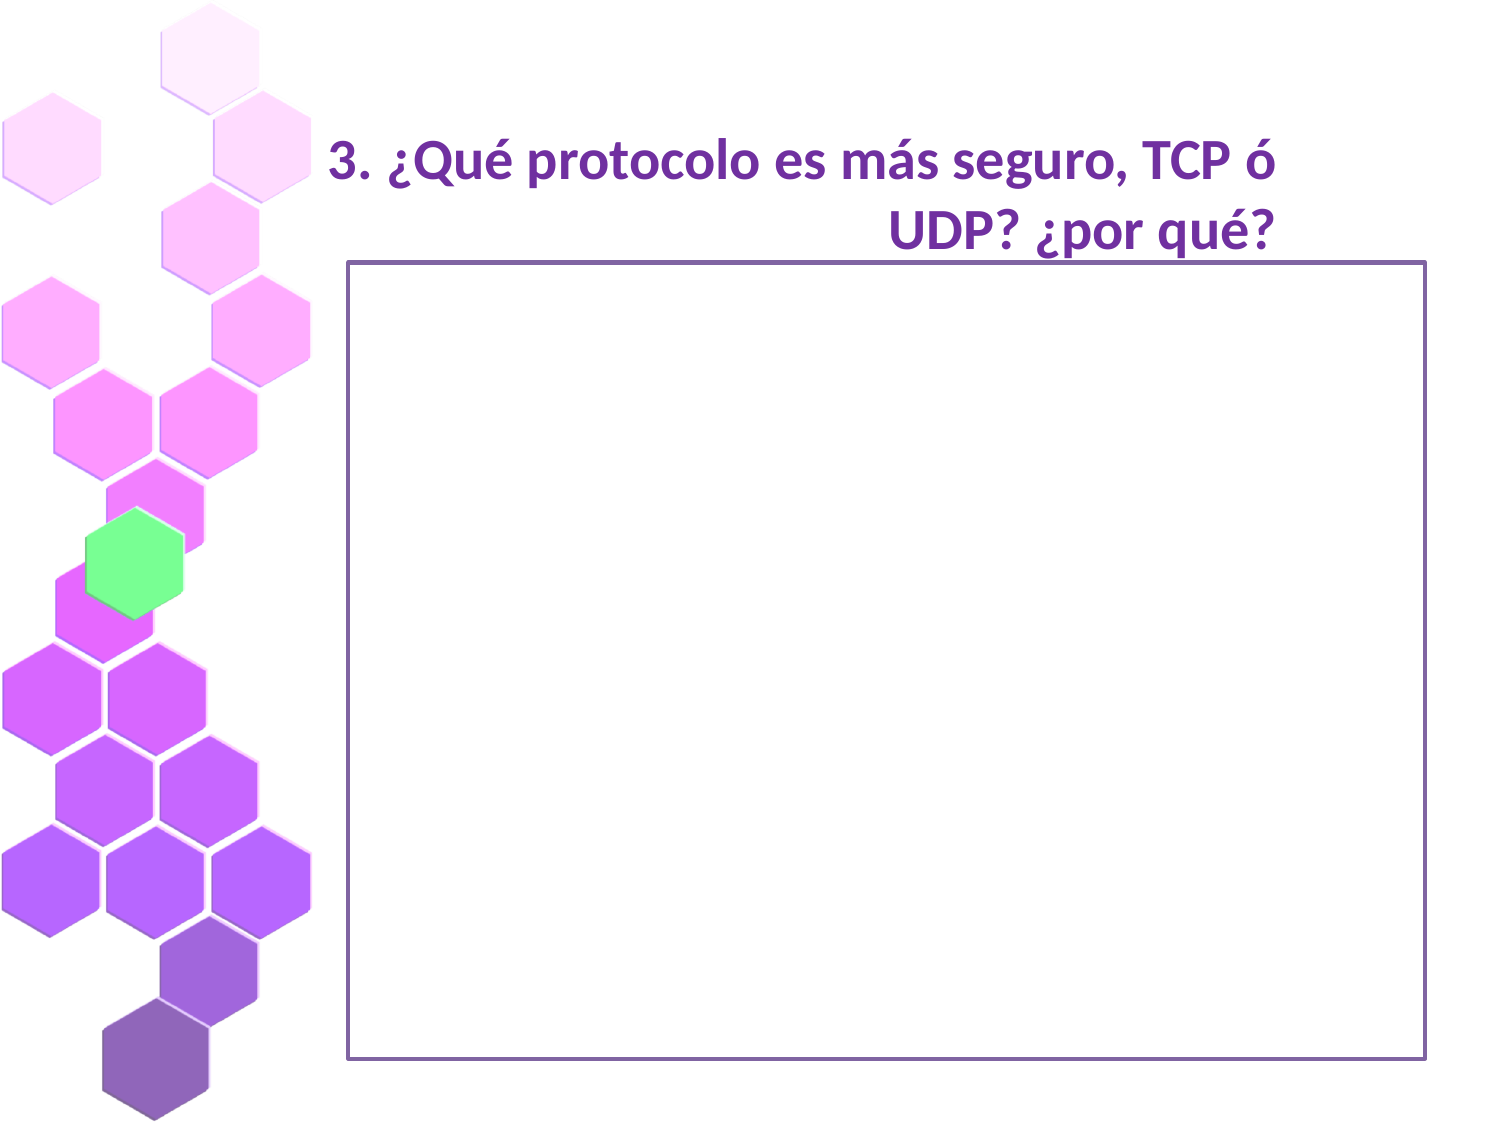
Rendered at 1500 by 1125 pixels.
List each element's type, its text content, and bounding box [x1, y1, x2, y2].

picture [0, 0, 313, 1123]
text_box [348, 262, 1426, 1059]
title 3. ¿Qué protocolo es más seguro, TCP ó UDP? ¿por qué? [312, 113, 1427, 302]
